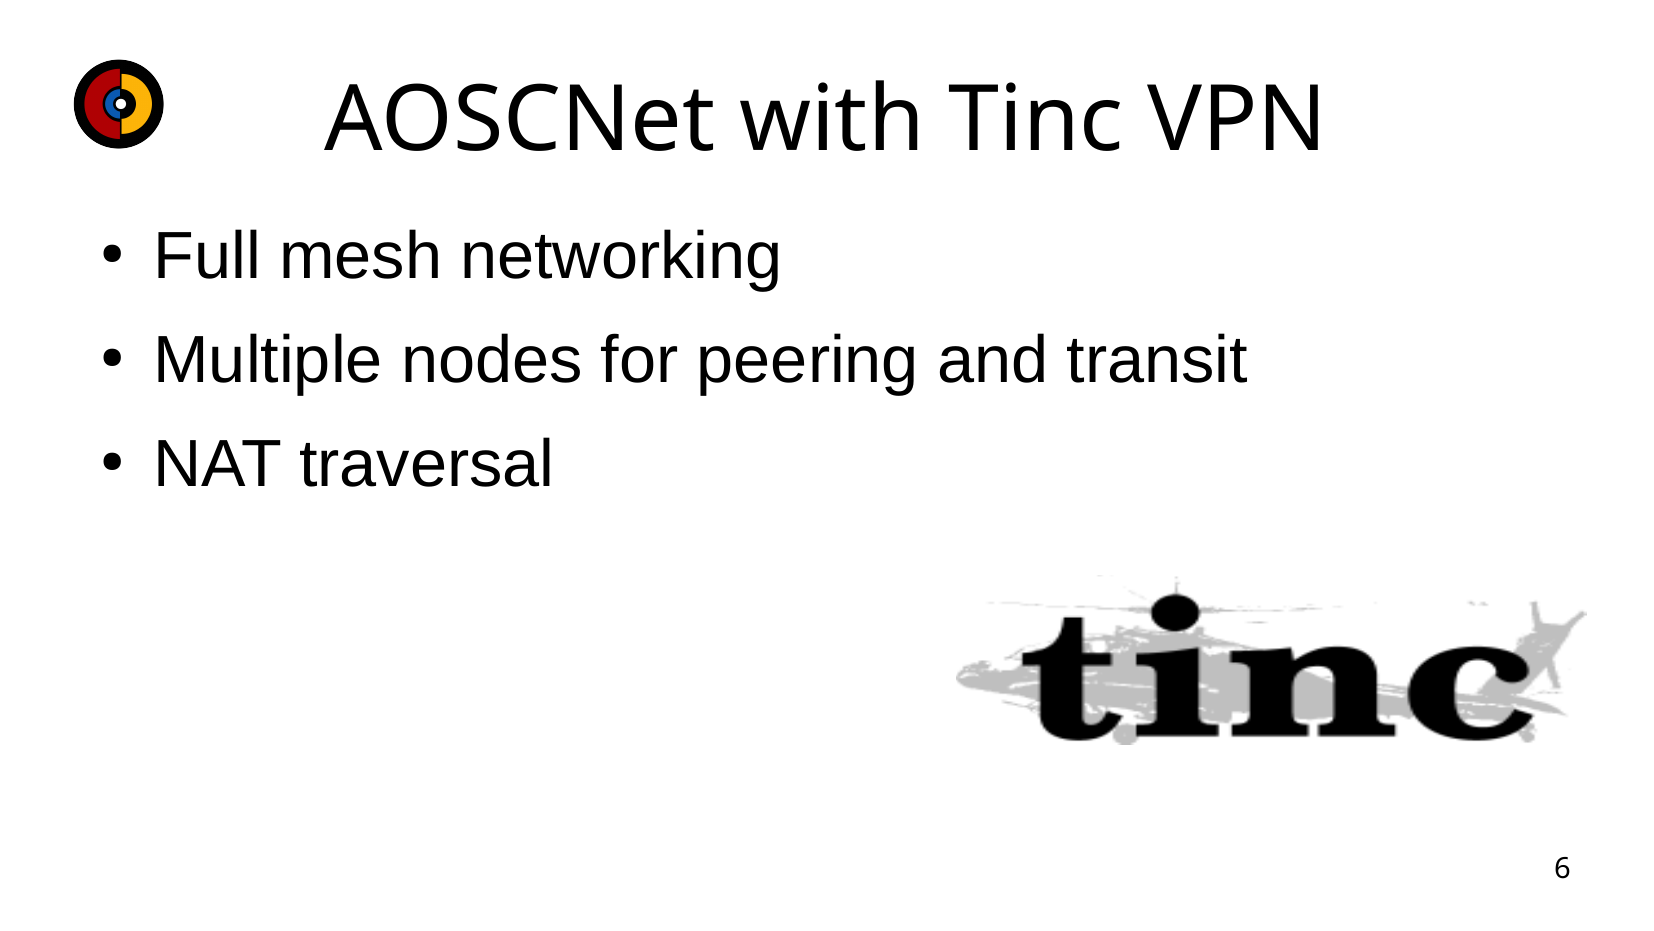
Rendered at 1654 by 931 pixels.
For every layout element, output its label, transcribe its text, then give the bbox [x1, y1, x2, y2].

list Full mesh networking Multiple nodes for peering and transit NAT traversal [82, 217, 1571, 818]
picture [956, 575, 1587, 745]
title AOSCNet with Tinc VPN [82, 37, 1571, 193]
